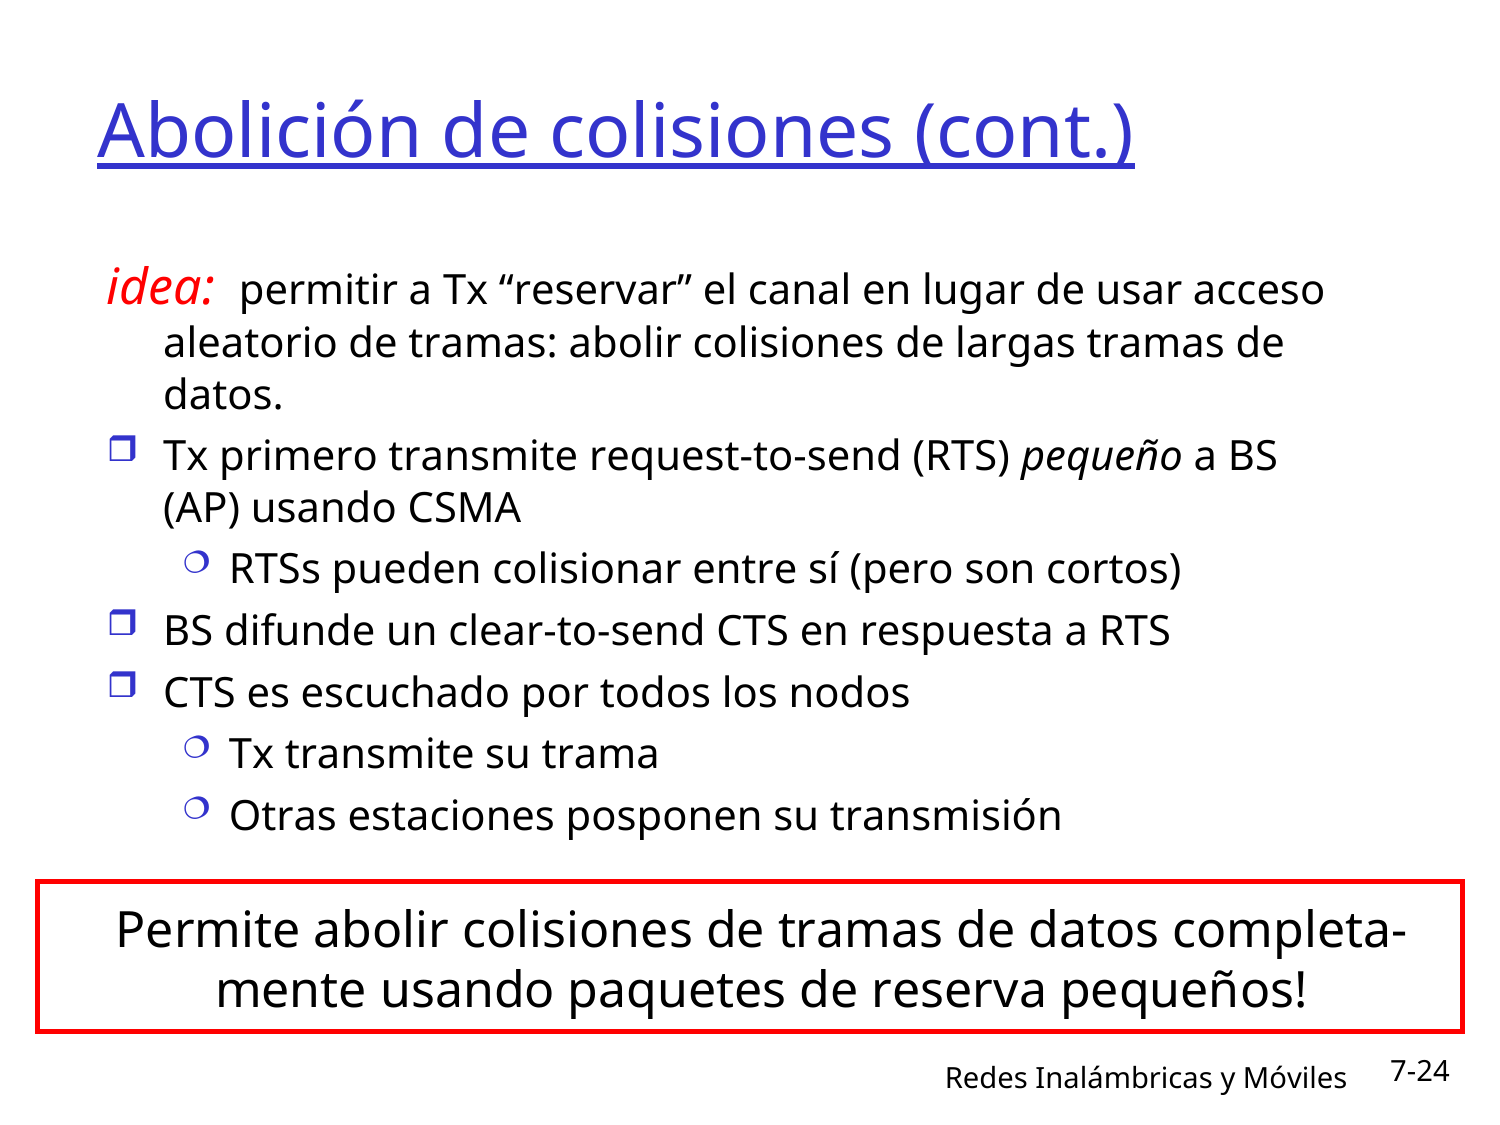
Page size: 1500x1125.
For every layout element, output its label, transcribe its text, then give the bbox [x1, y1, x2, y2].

list idea: permitir a Tx “reservar” el canal en lugar de usar acceso aleatorio de tramas: abolir colisiones de largas tramas de datos. Tx primero transmite request-to-send (RTS) pequeño a BS (AP) usando CSMA RTSs pueden colisionar entre sí (pero son cortos) BS difunde un clear-to-send CTS en respuesta a RTS CTS es escuchado por todos los nodos Tx transmite su trama Otras estaciones posponen su transmisión [92, 247, 1368, 841]
title Abolición de colisiones (cont.) [82, 34, 1456, 223]
text_box Permite abolir colisiones de tramas de datos completa- mente usando paquetes de reserva pequeños! [100, 890, 1423, 1026]
